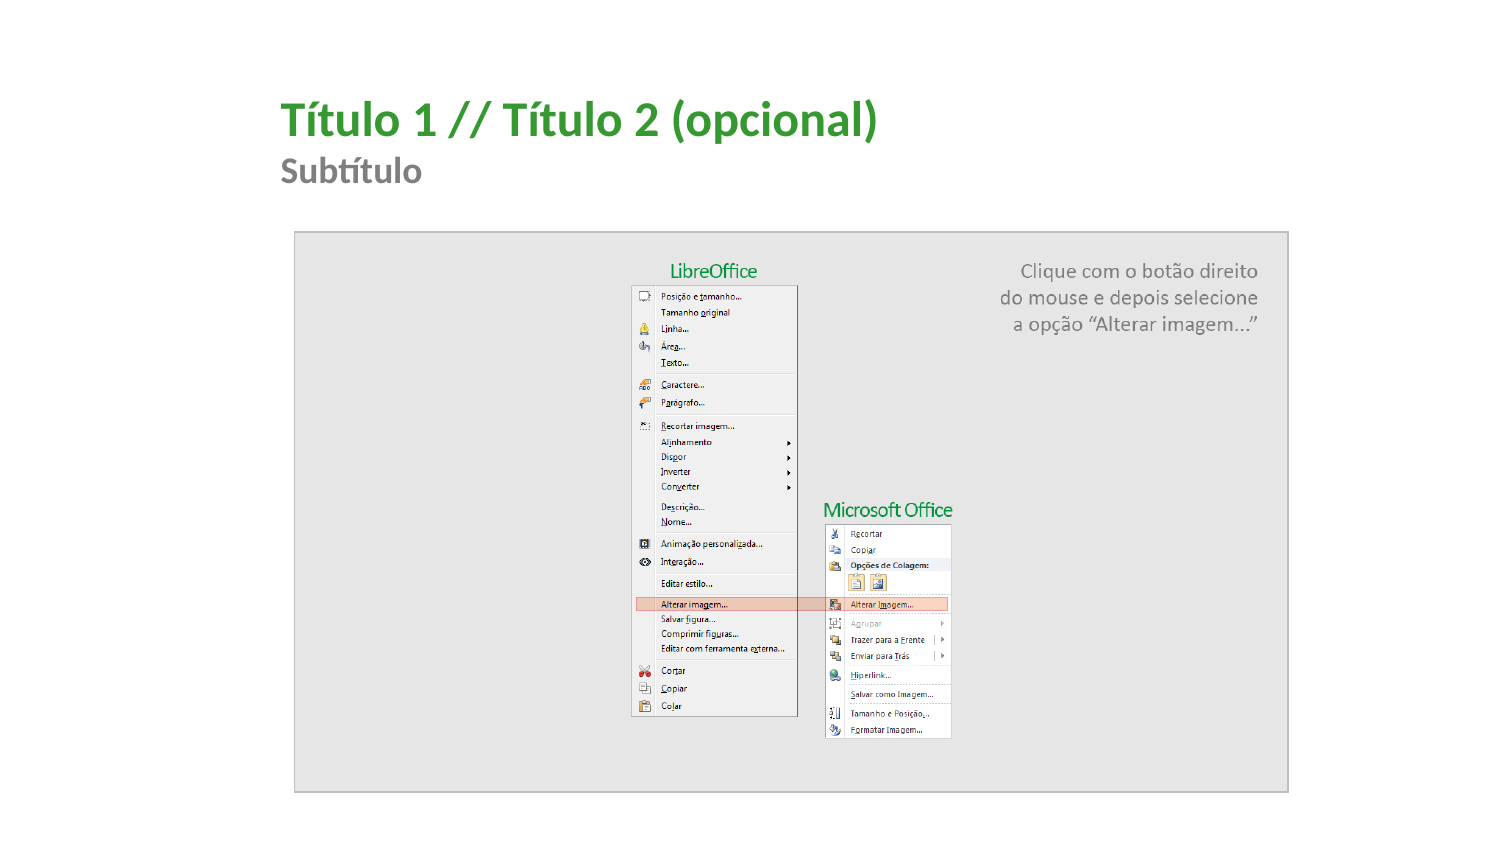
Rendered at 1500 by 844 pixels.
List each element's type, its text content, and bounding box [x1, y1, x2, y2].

picture [295, 233, 1288, 792]
text_box Título 1 // Título 2 (opcional) Subtítulo [265, 78, 1426, 233]
